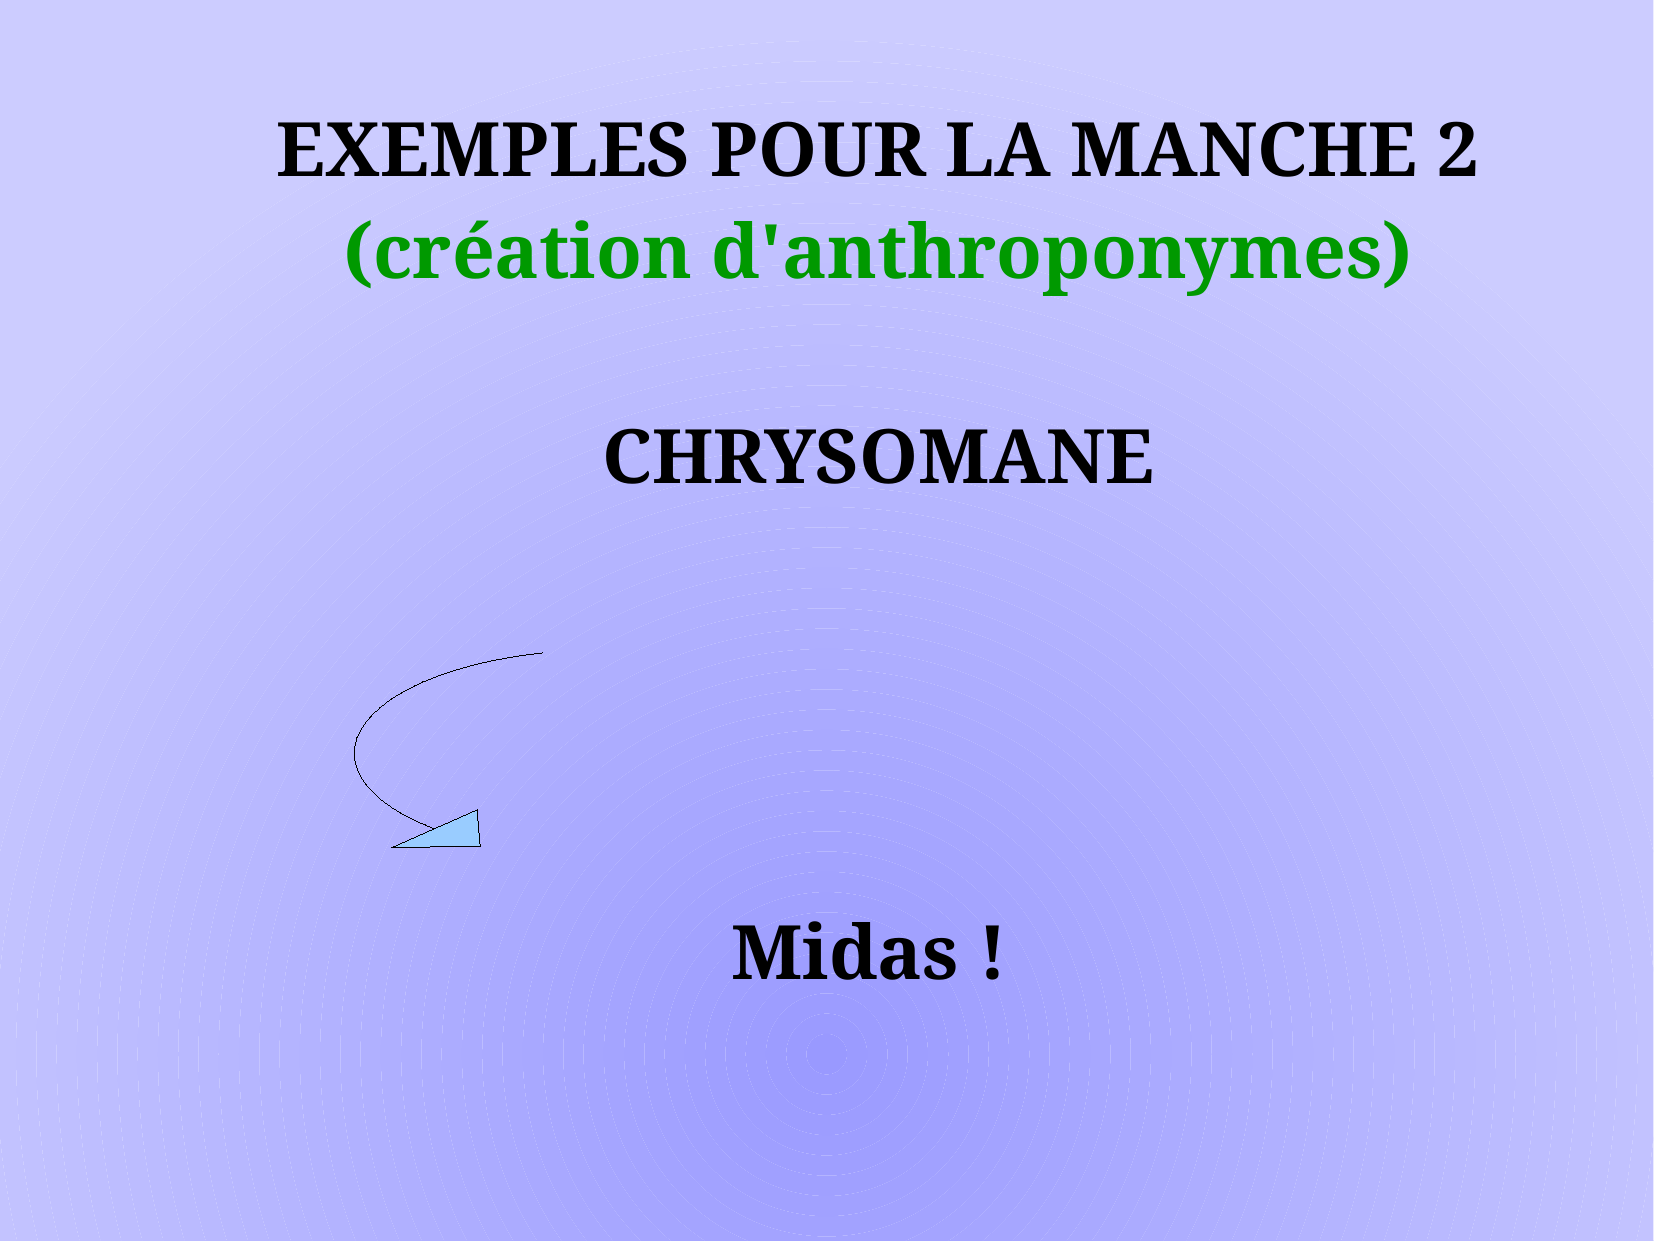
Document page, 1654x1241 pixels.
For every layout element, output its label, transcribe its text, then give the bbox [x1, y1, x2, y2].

text_box EXEMPLES POUR LA MANCHE 2 (création d'anthroponymes) CHRYSOMANE [206, 88, 1551, 1218]
text_box Midas ! [498, 892, 1241, 1034]
text_box [354, 652, 543, 848]
